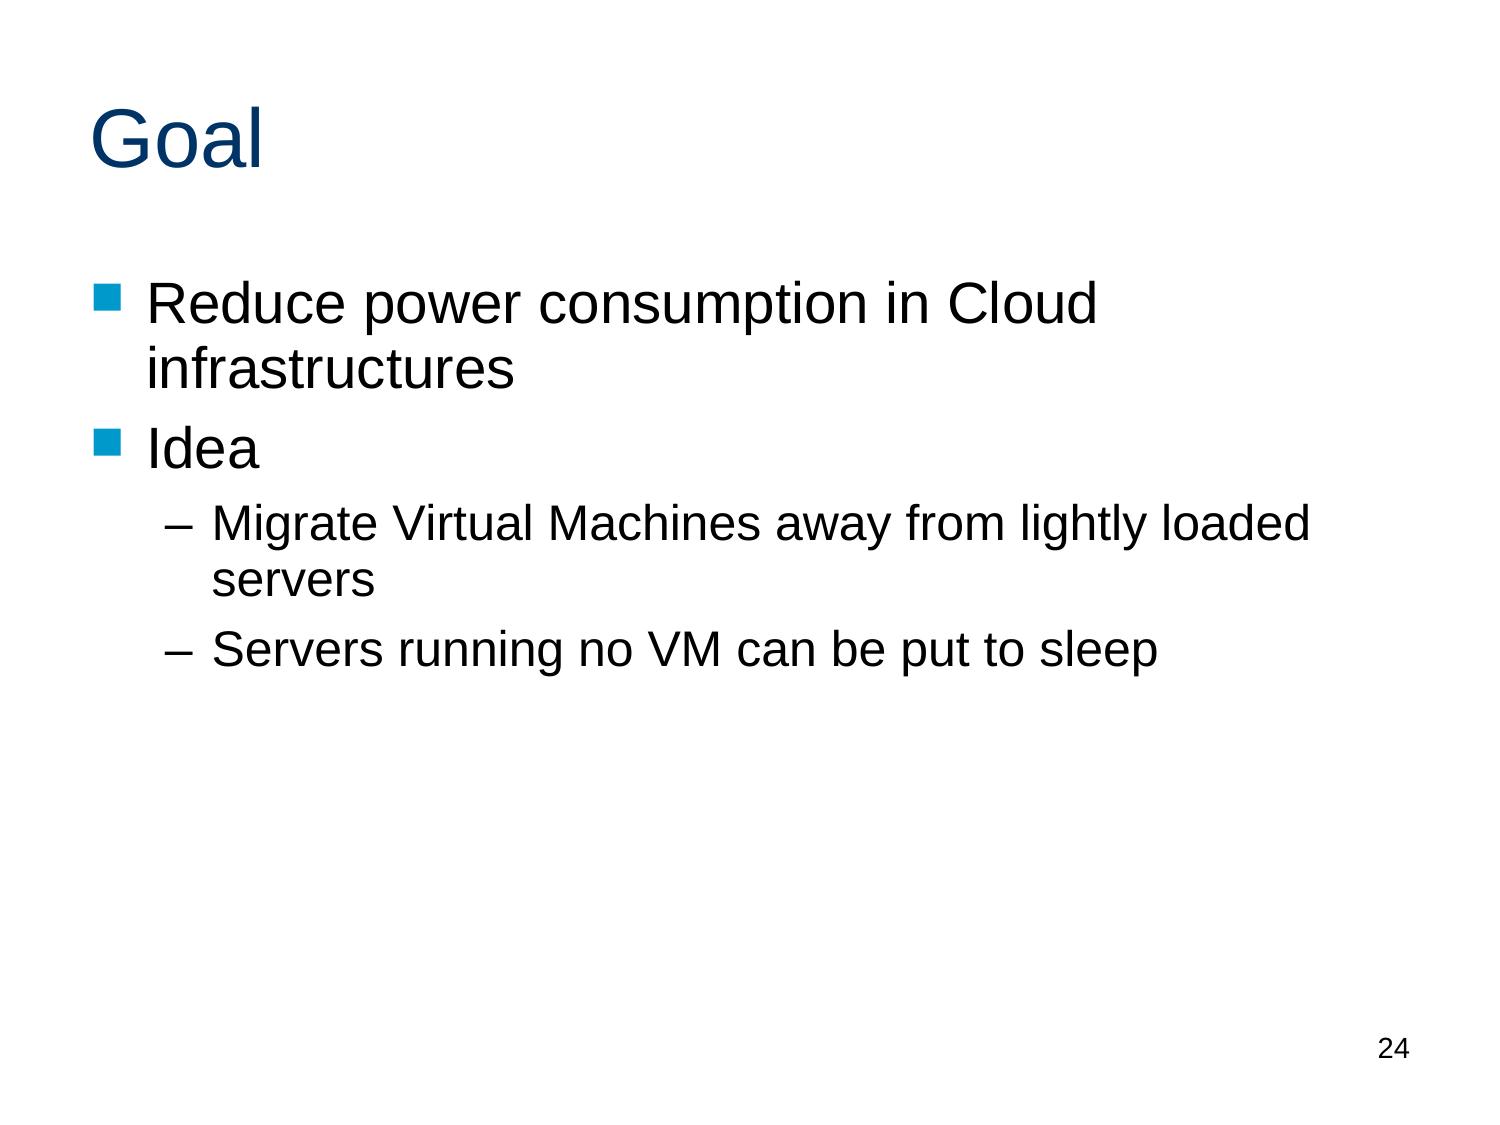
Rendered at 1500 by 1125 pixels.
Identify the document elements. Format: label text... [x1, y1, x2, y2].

list Reduce power consumption in Cloud infrastructures Idea Migrate Virtual Machines away from lightly loaded servers Servers running no VM can be put to sleep [75, 263, 1425, 1007]
title Goal [75, 44, 1425, 233]
